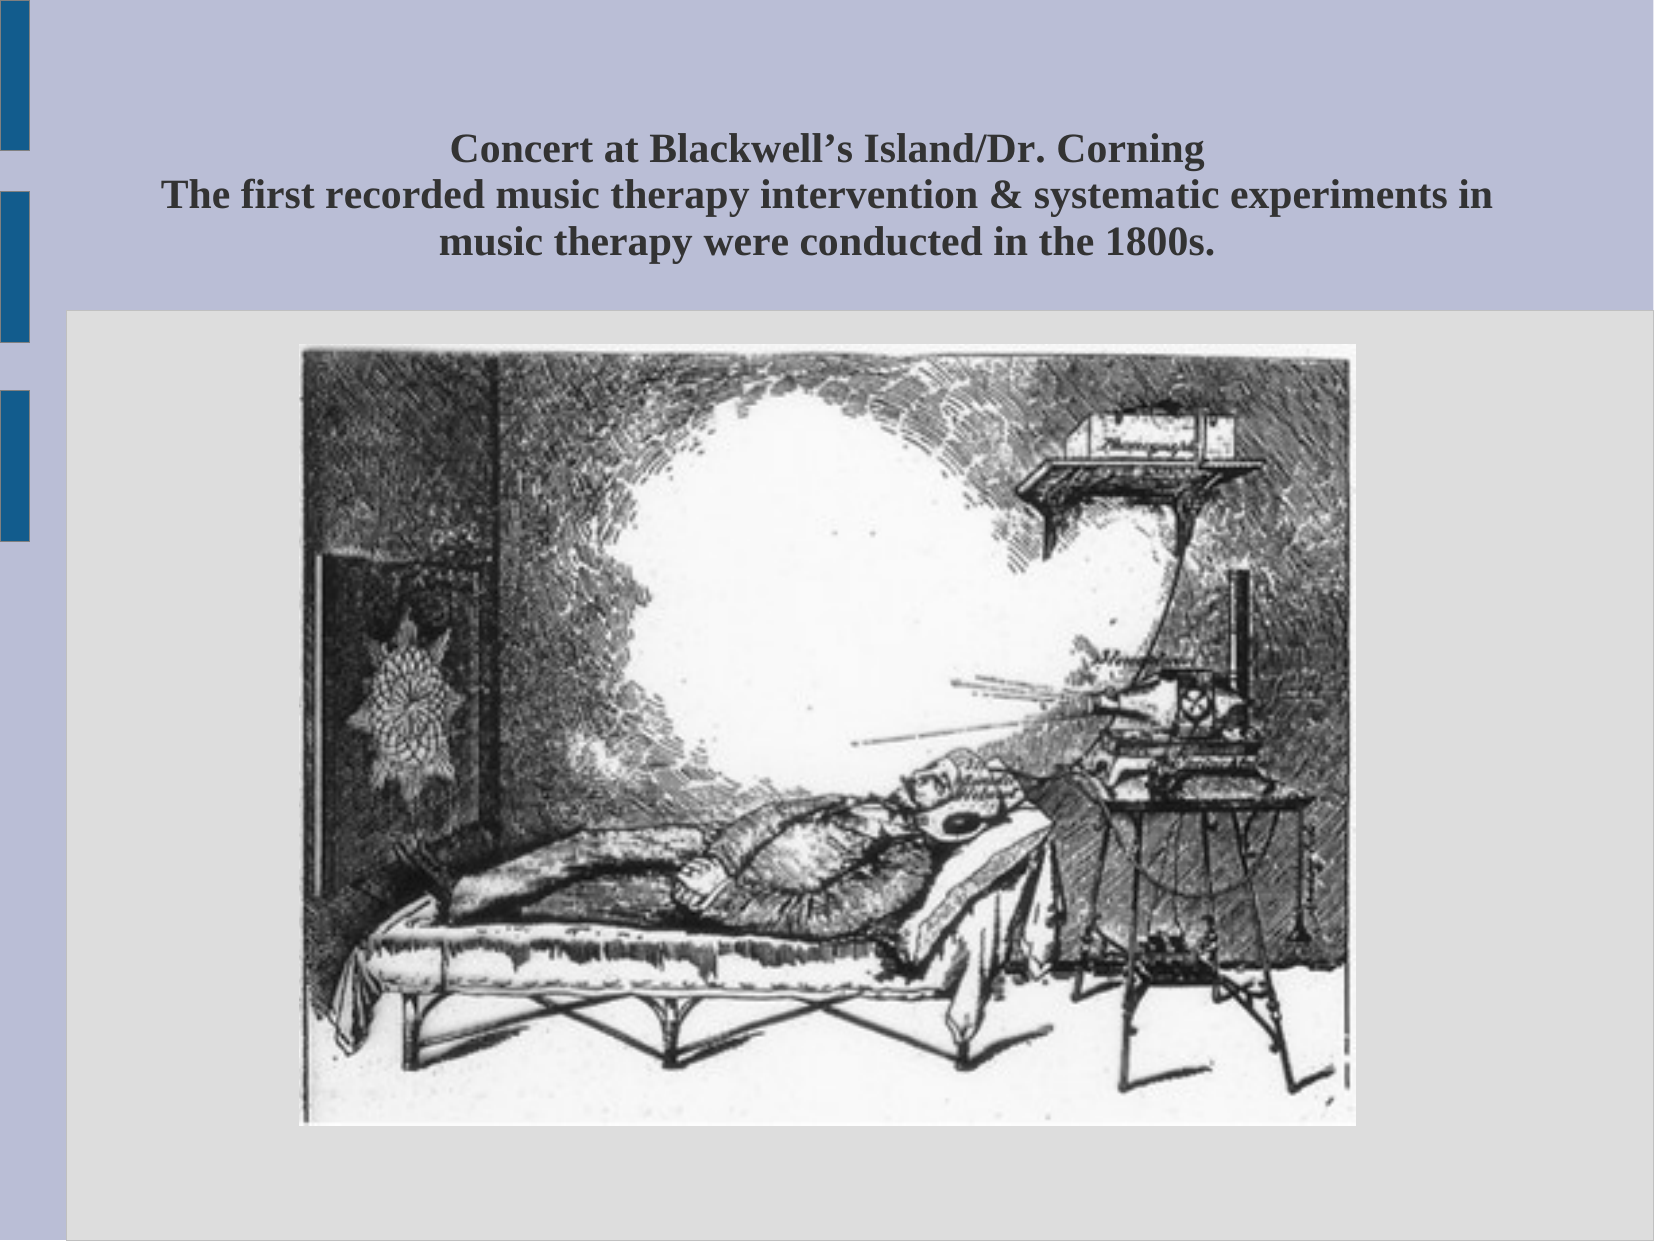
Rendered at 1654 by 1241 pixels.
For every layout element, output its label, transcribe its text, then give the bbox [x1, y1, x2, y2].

title Concert at Blackwell’s Island/Dr. Corning The first recorded music therapy intervention & systematic experiments in music therapy were conducted in the 1800s. [121, 91, 1534, 299]
picture [299, 344, 1356, 1126]
